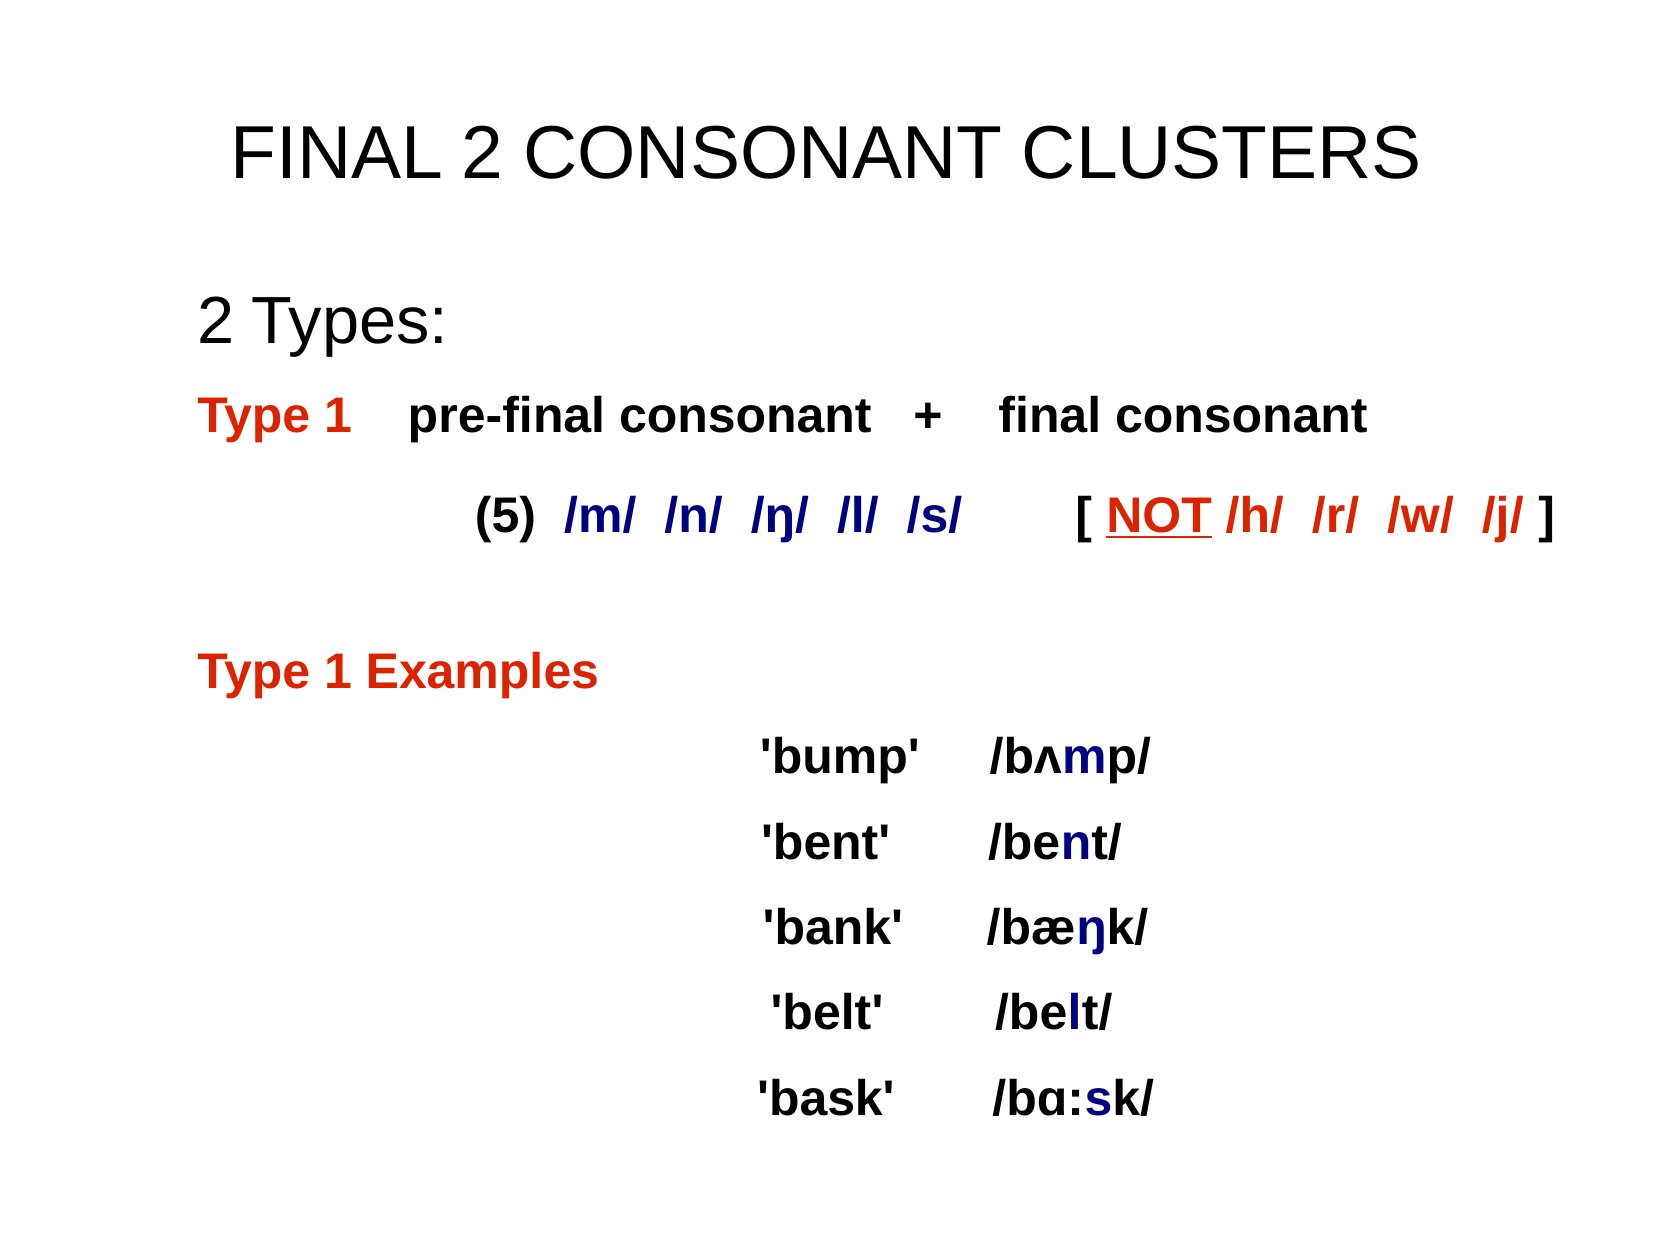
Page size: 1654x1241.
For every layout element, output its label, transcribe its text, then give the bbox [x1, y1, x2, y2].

list 2 Types: Type 1 pre-final consonant + final consonant (5) /m/ /n/ /ŋ/ /l/ /s/ [ NOT /h/ /r/ /w/ /j/ ] Type 1 Examples 'bump' /bʌmp/ 'bent' /bent/ 'bank' /bæŋk/ 'belt' /belt/ 'bask' /bɑ:sk/ Type 2 examples: 'bets' /bets/ 'beds' /bedz/ 'backed' /bækt/ 'bagged' /bægd/ 'warmth' /wᴐ:mƟ/ [197, 282, 1654, 1241]
title FINAL 2 CONSONANT CLUSTERS [82, 56, 1571, 250]
